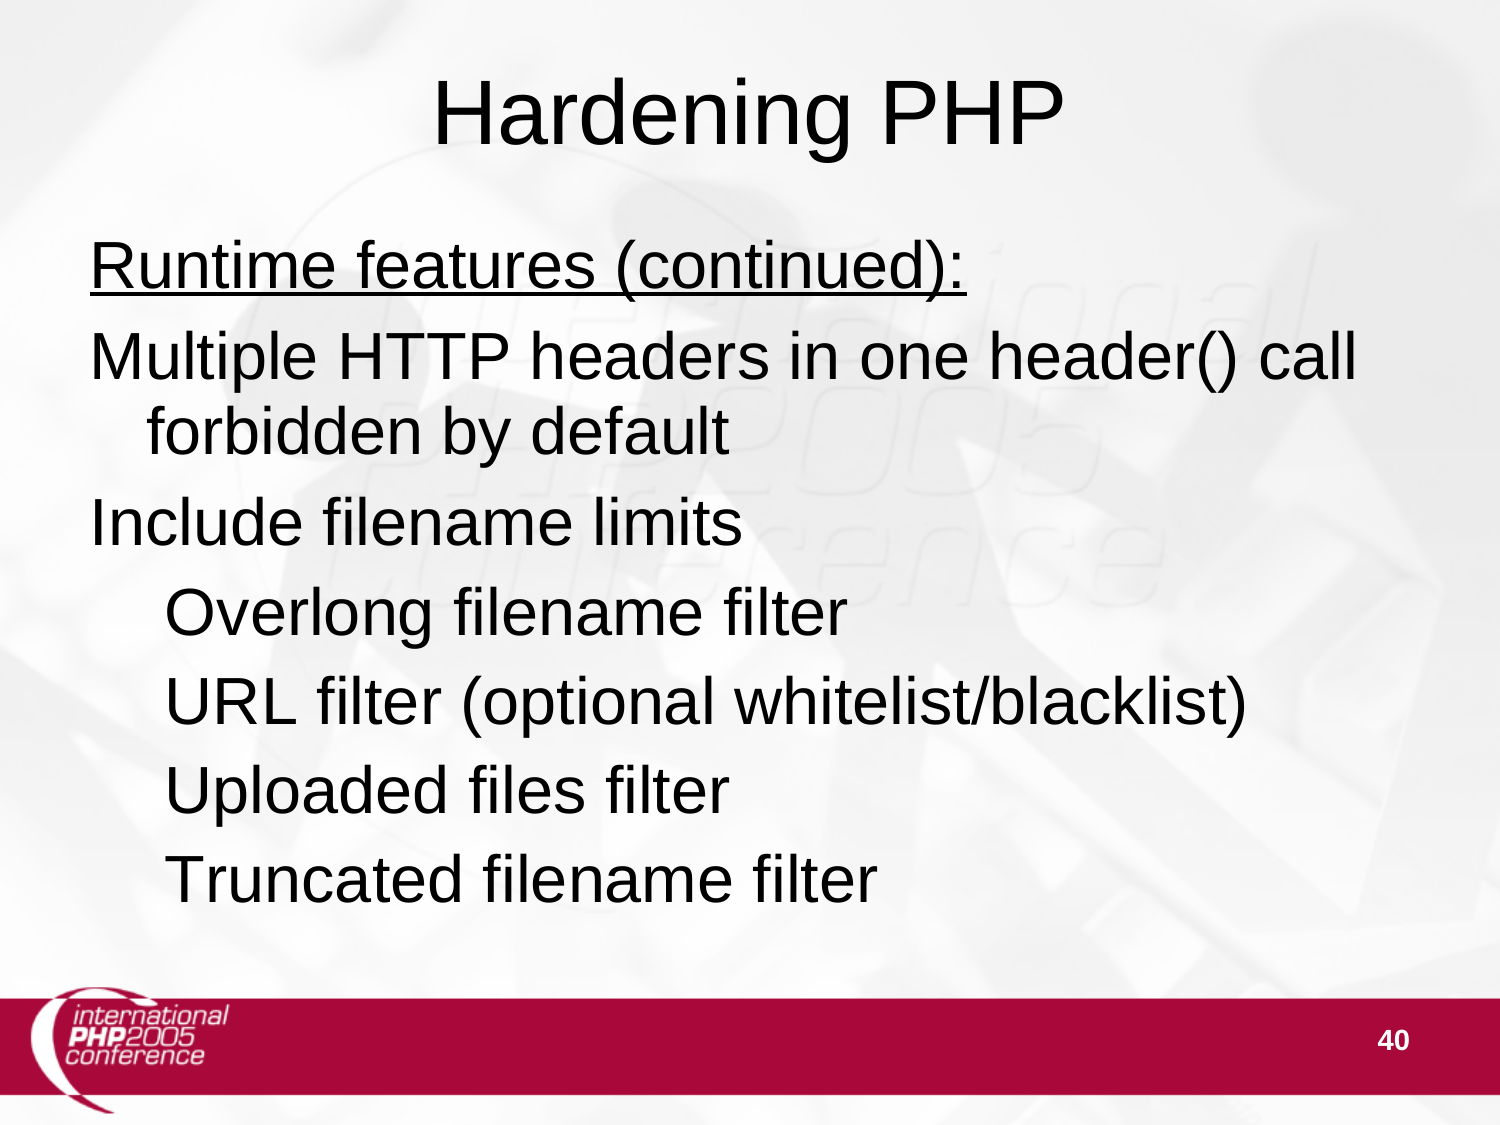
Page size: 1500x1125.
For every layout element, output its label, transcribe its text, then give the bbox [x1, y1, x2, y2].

list Runtime features (continued): Multiple HTTP headers in one header() call forbidden by default Include filename limits Overlong filename filter URL filter (optional whitelist/blacklist) Uploaded files filter Truncated filename filter [75, 220, 1426, 977]
title Hardening PHP [75, 18, 1426, 207]
picture [0, 0, 1500, 1125]
